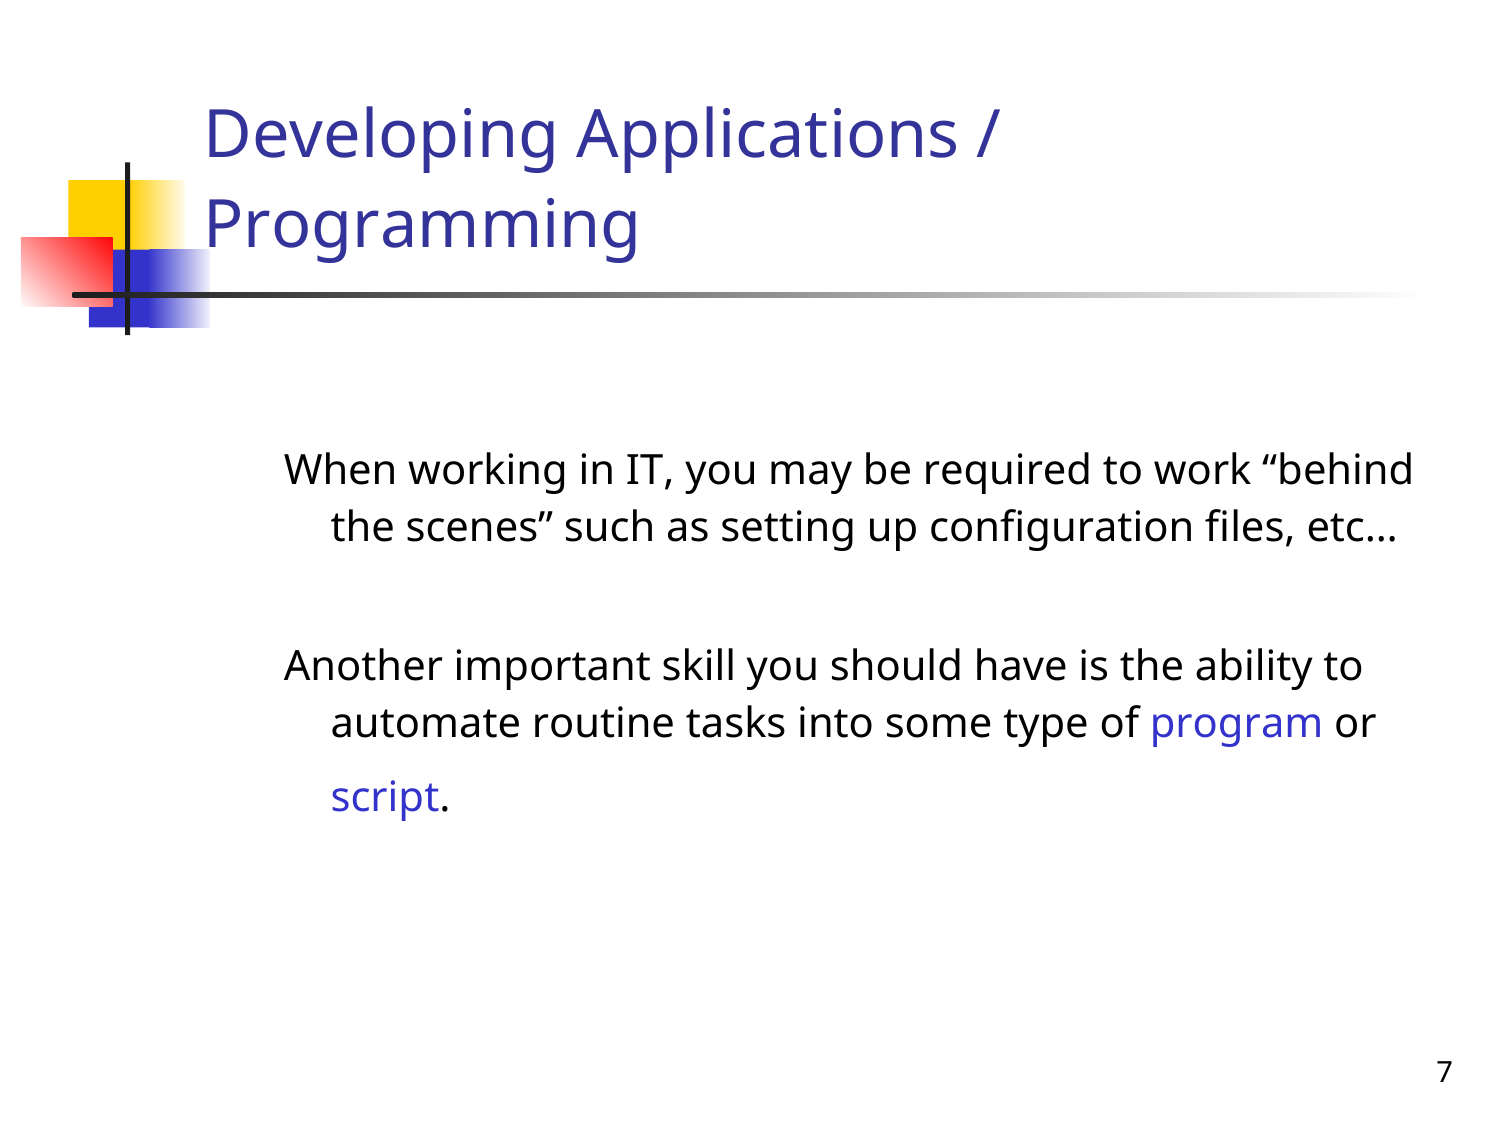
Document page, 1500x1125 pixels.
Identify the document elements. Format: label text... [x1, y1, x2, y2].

list When working in IT, you may be required to work “behind the scenes” such as setting up configuration files, etc… Another important skill you should have is the ability to automate routine tasks into some type of program or script. [193, 331, 1469, 1007]
title Developing Applications / Programming [188, 35, 1468, 276]
